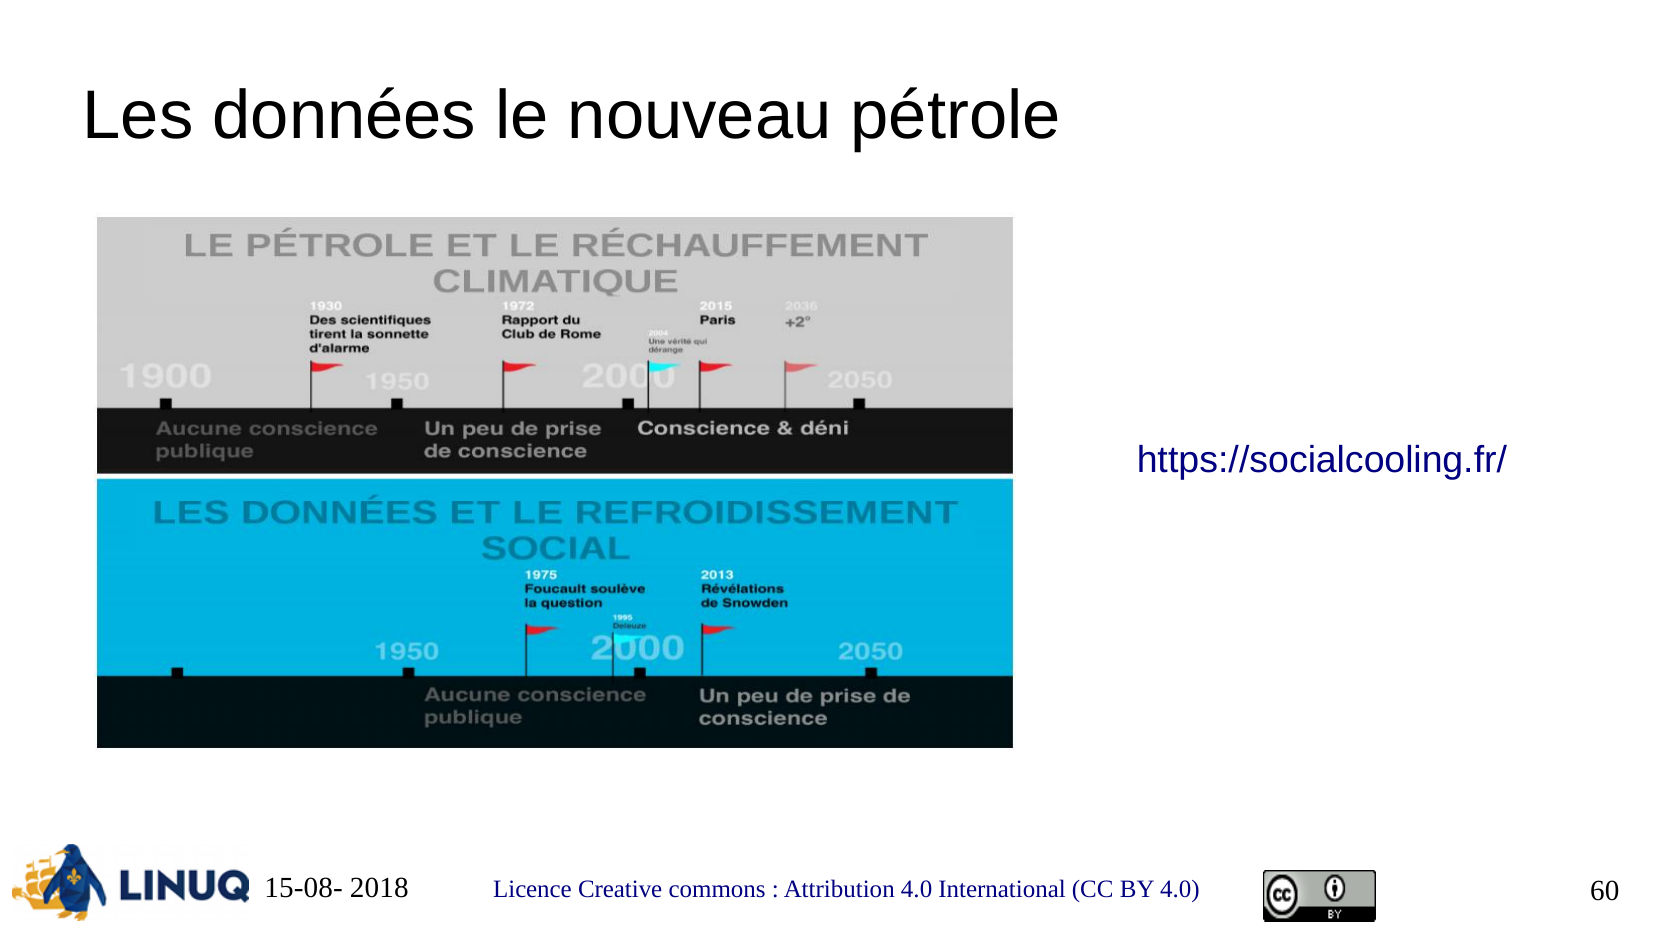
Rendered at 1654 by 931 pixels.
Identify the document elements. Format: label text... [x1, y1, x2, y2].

title Les données le nouveau pétrole [82, 37, 1571, 193]
picture [11, 844, 249, 921]
picture [94, 212, 1022, 753]
text_box https://socialcooling.fr/ [1122, 431, 1523, 489]
picture [1263, 870, 1376, 922]
